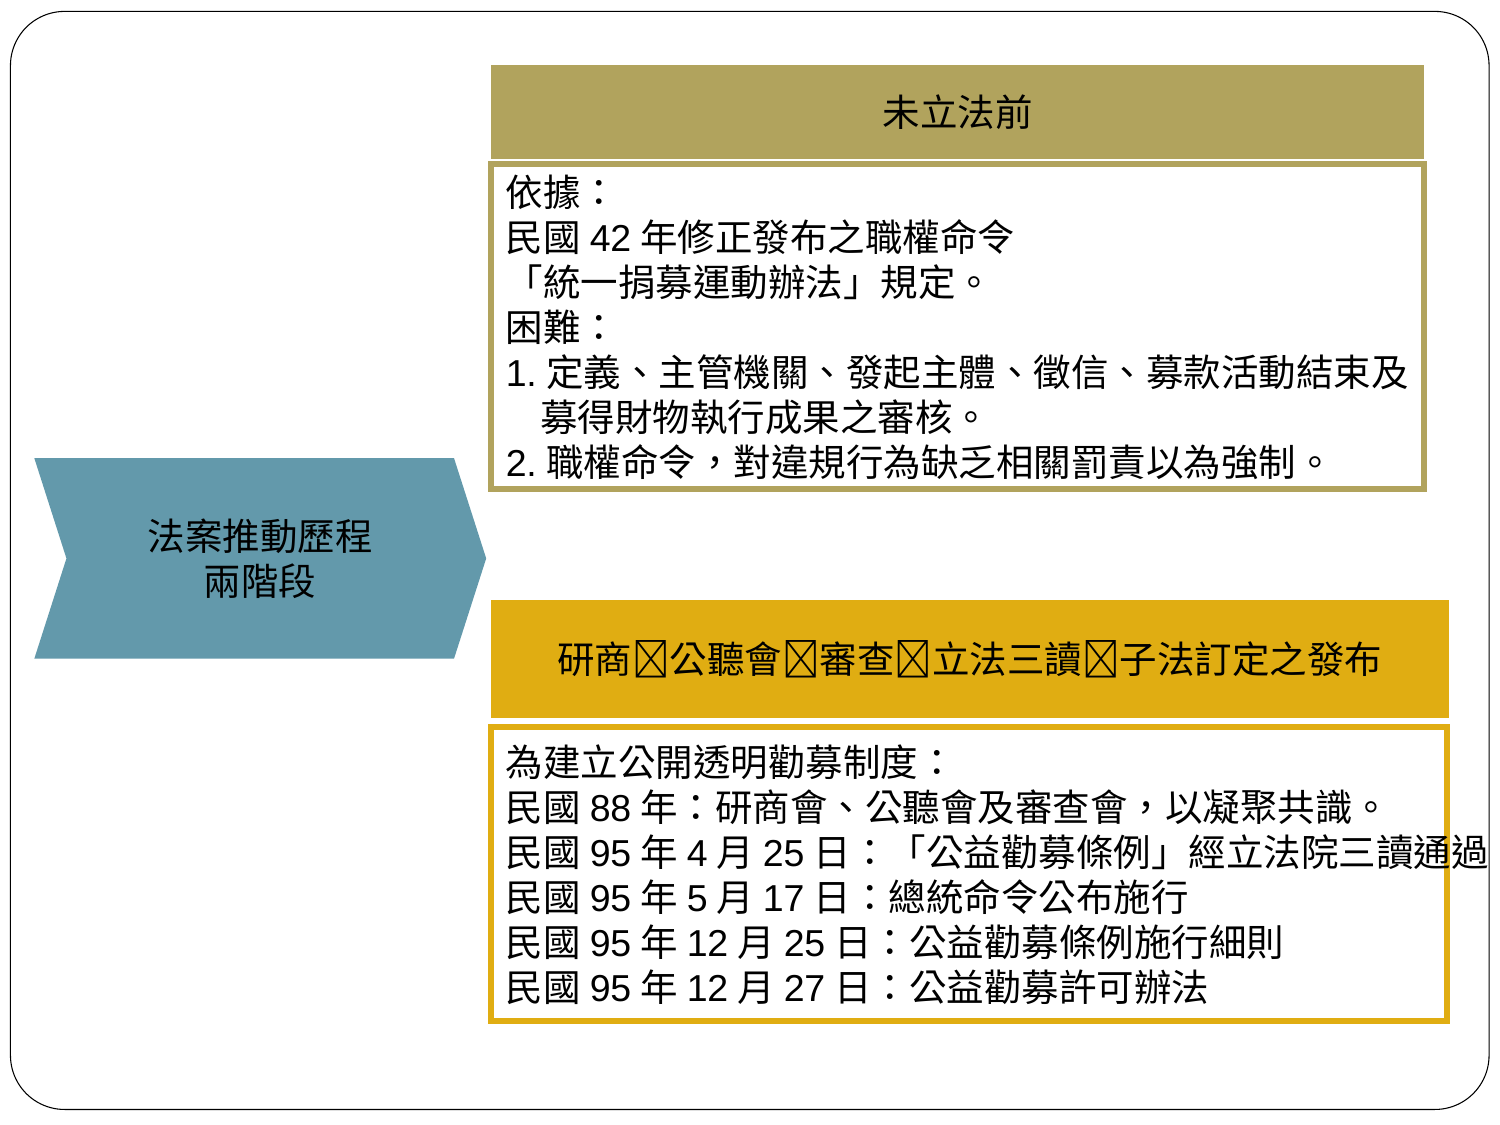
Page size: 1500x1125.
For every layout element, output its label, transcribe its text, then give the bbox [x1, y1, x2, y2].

text_box 依據： 民國42年修正發布之職權命令 「統一捐募運動辦法」規定。 困難： 1.定義、主管機關、發起主體、徵信、募款活動結束及 募得財物執行成果之審核。 2.職權命令，對違規行為缺乏相關罰責以為強制。 [491, 164, 1424, 489]
text_box 法案推動歷程 兩階段 [34, 458, 487, 659]
text_box 未立法前 [491, 65, 1424, 159]
text_box 為建立公開透明勸募制度： 民國88年：研商會、公聽會及審查會，以凝聚共識。 民國95年4月25日：「公益勸募條例」經立法院三讀通過 民國95年5月17日：總統命令公布施行 民國95年12月25日：公益勸募條例施行細則 民國95年12月27日：公益勸募許可辦法 [491, 727, 1447, 1021]
text_box 研商公聽會審查立法三讀子法訂定之發布 [491, 600, 1449, 718]
